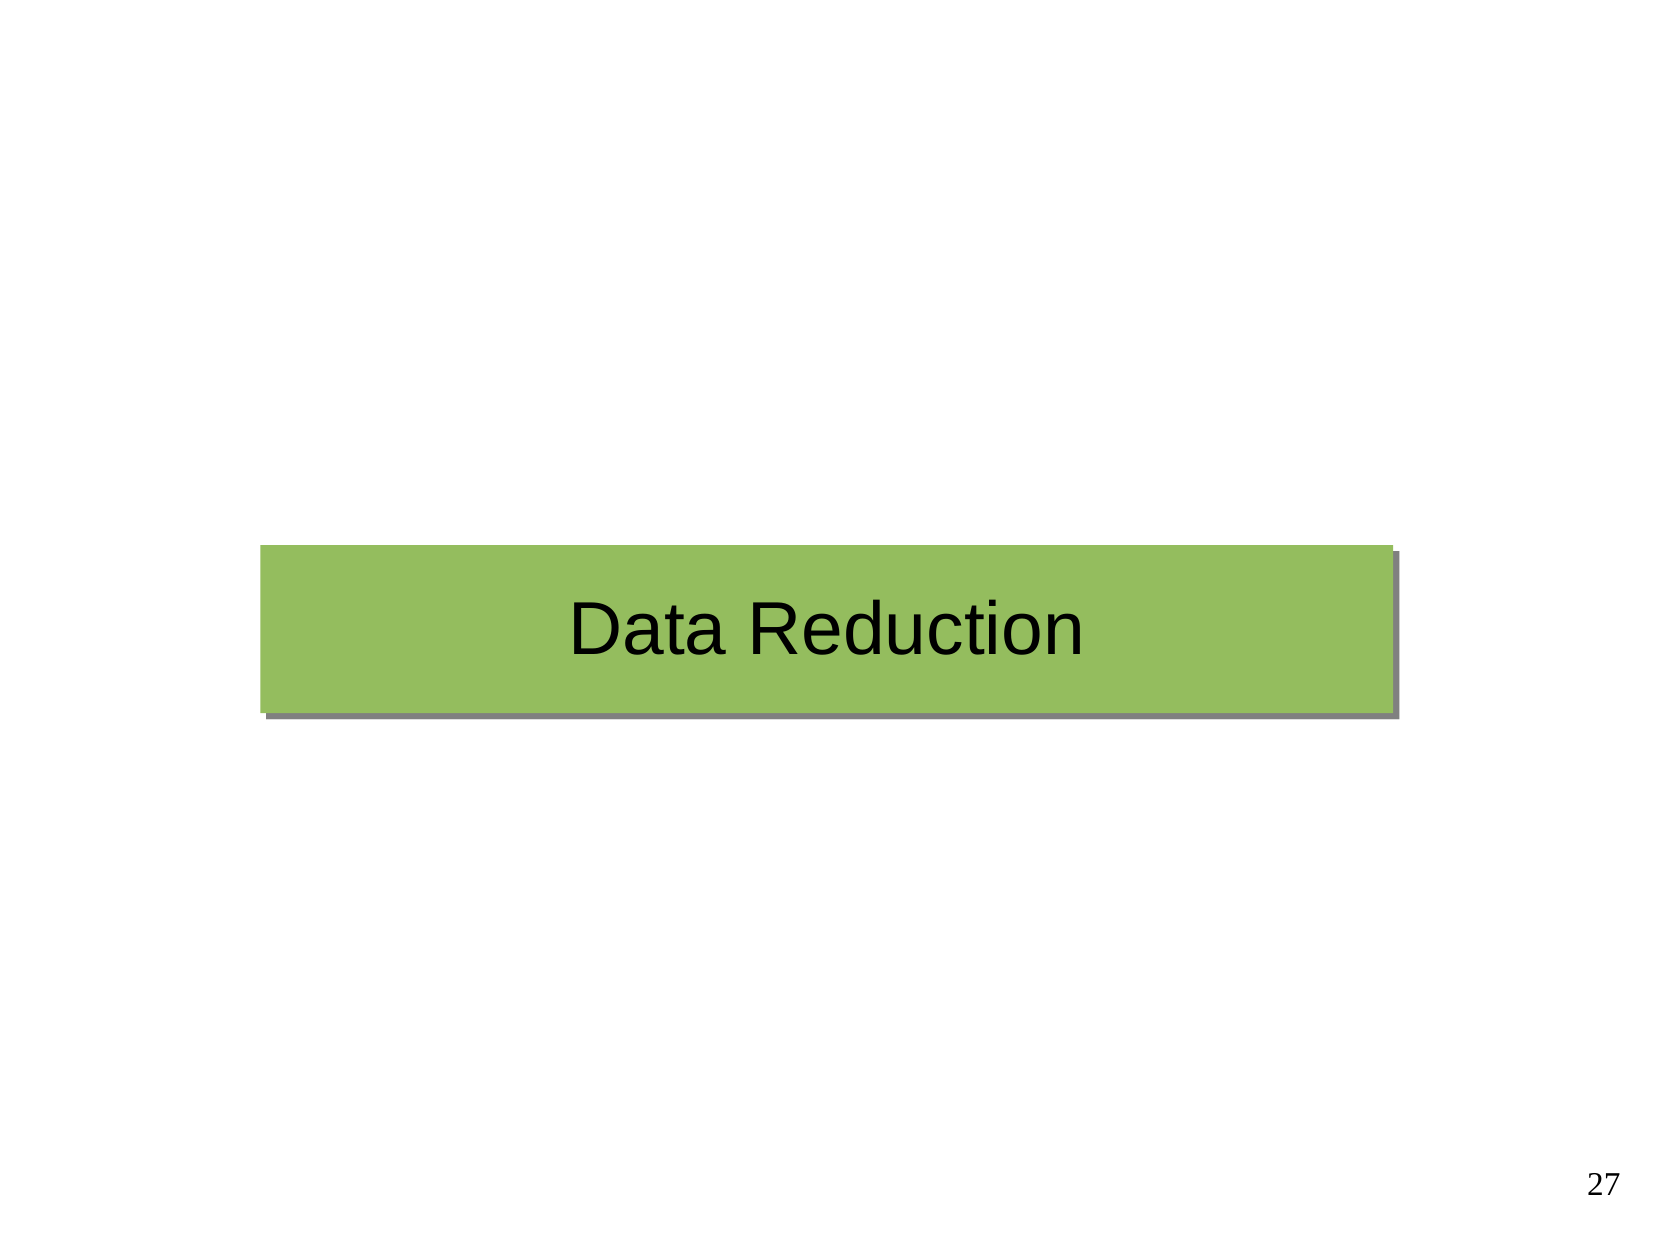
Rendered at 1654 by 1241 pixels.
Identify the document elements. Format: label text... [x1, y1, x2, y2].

text_box Data Reduction [260, 545, 1394, 714]
